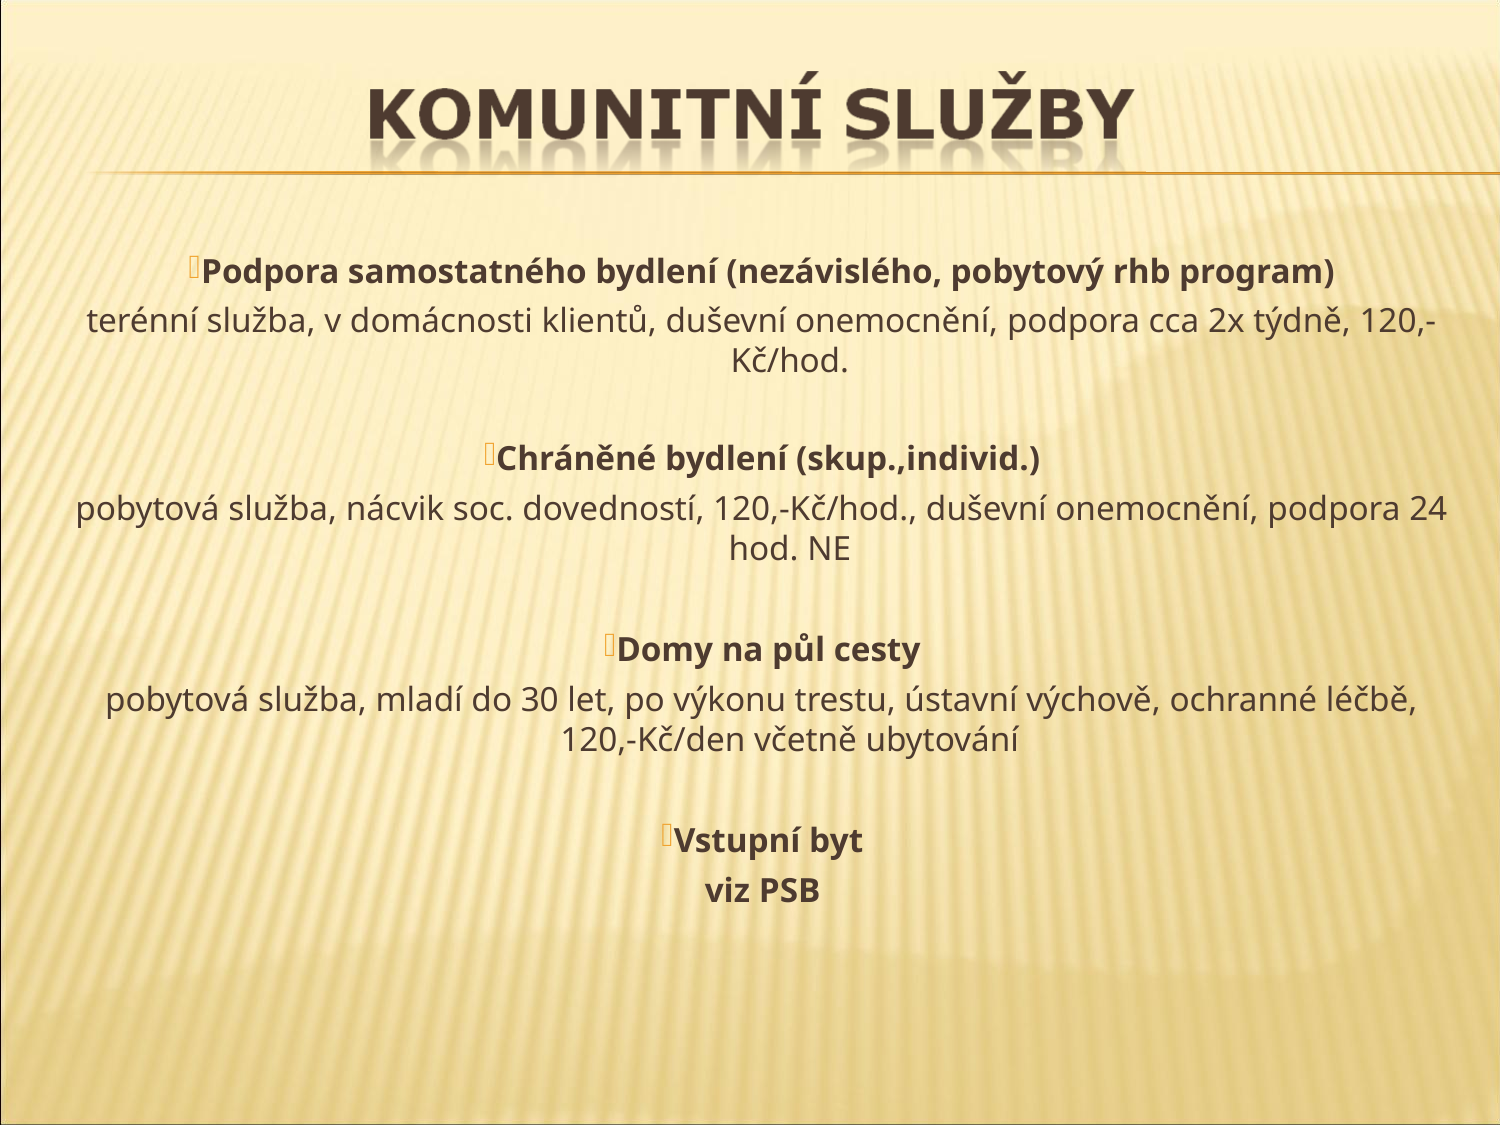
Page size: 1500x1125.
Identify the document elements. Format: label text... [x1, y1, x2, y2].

text_box Podpora samostatného bydlení (nezávislého, pobytový rhb program) terénní služba, v domácnosti klientů, duševní onemocnění, podpora cca 2x týdně, 120,-Kč/hod. Chráněné bydlení (skup.,individ.) pobytová služba, nácvik soc. dovedností, 120,-Kč/hod., duševní onemocnění, podpora 24 hod. NE Domy na půl cesty pobytová služba, mladí do 30 let, po výkonu trestu, ústavní výchově, ochranné léčbě, 120,-Kč/den včetně ubytování Vstupní byt viz PSB [50, 242, 1476, 998]
picture [36, 42, 1464, 221]
